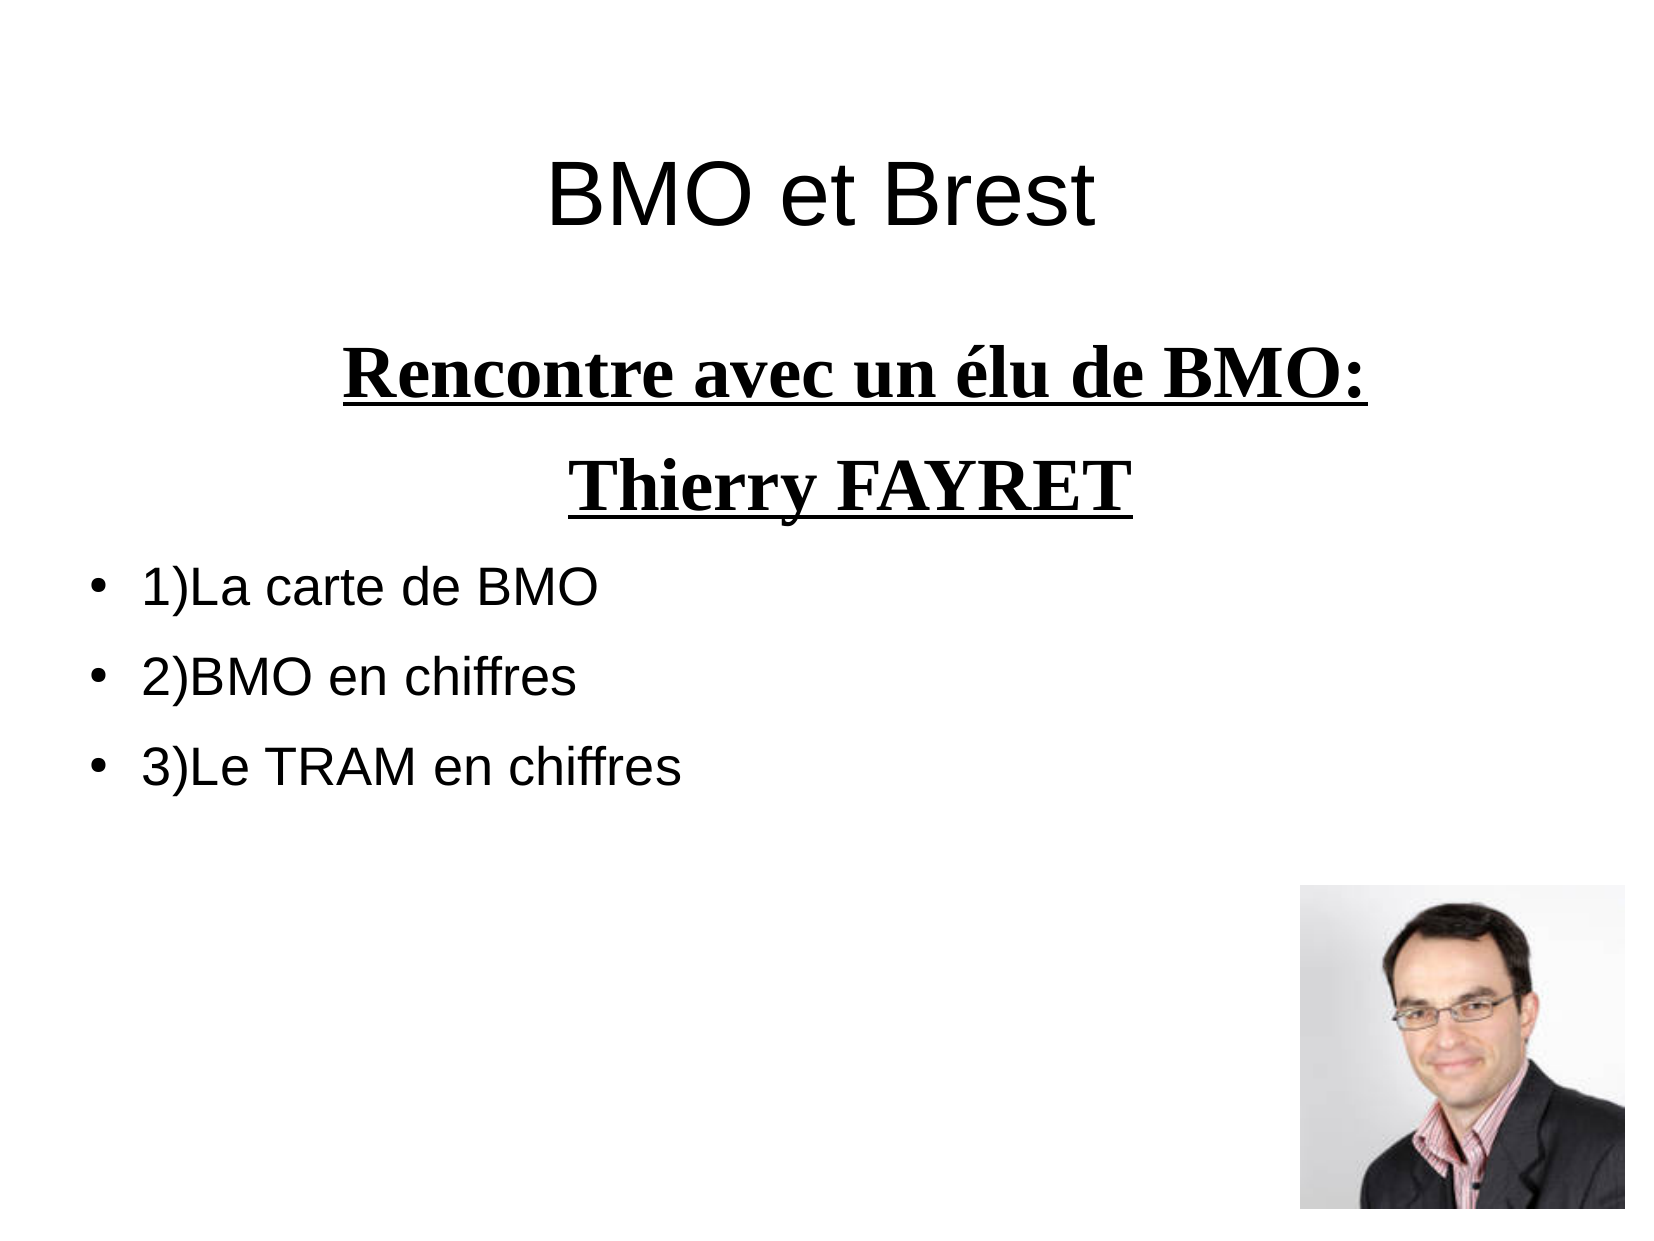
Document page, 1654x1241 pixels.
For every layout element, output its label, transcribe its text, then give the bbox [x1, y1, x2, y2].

list Rencontre avec un élu de BMO: Thierry FAYRET 1)La carte de BMO 2)BMO en chiffres 3)Le TRAM en chiffres [70, 331, 1560, 1146]
title BMO et Brest [76, 88, 1565, 299]
picture [1300, 885, 1625, 1210]
